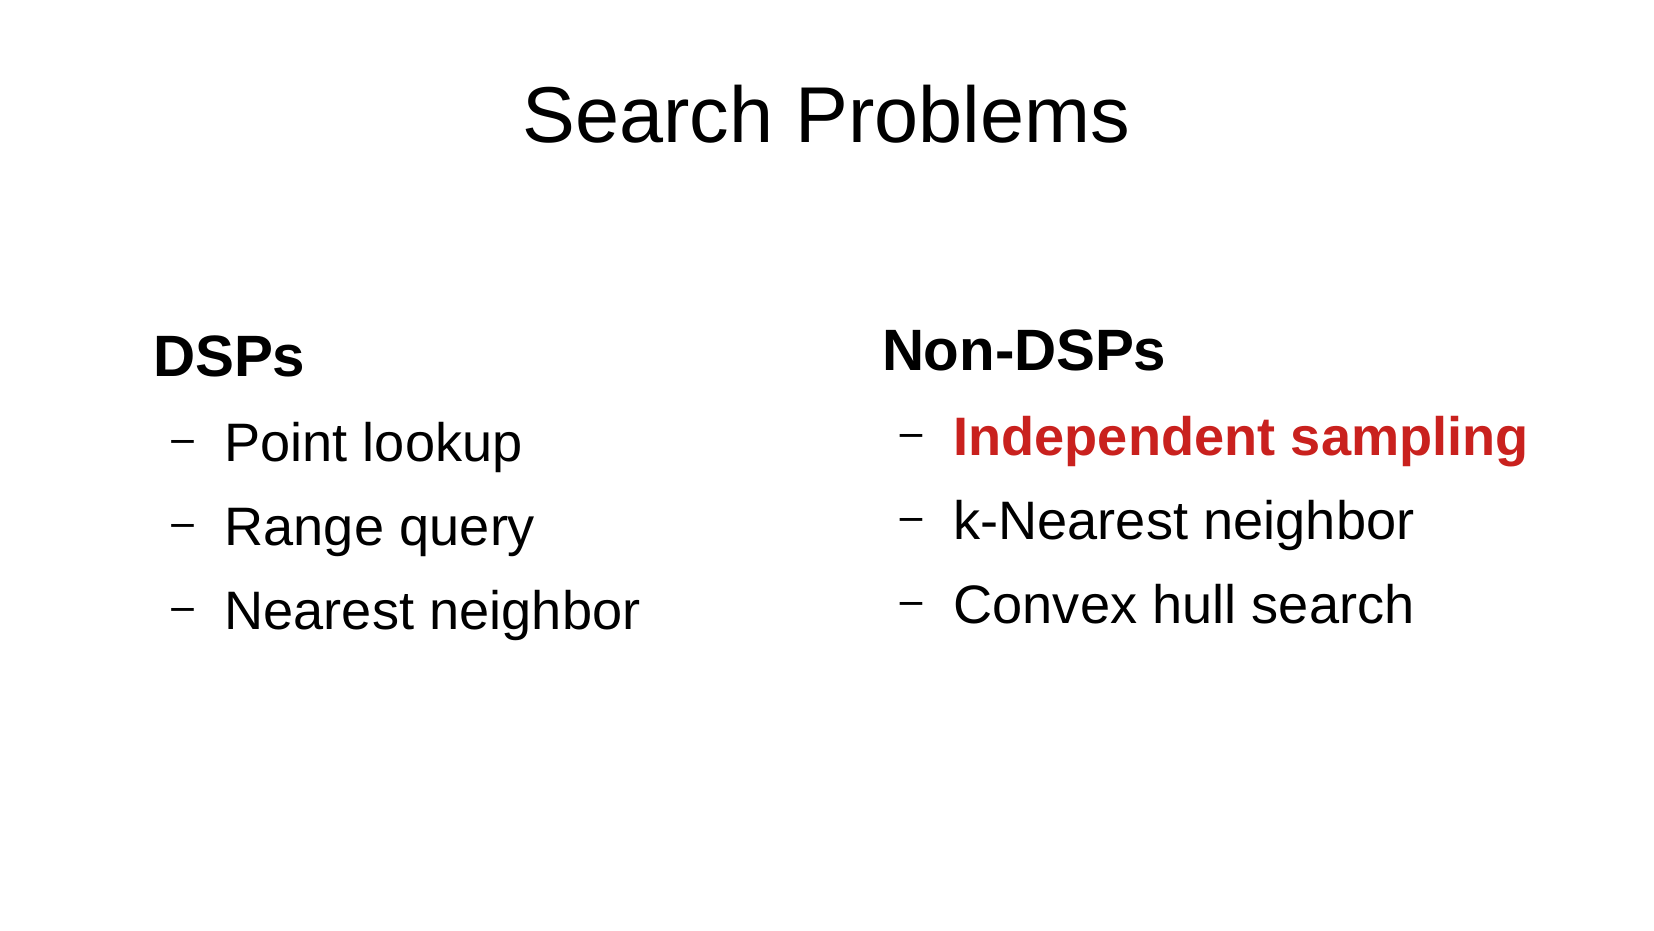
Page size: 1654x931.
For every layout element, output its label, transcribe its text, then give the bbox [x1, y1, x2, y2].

list DSPs Point lookup Range query Nearest neighbor [82, 323, 809, 864]
title Search Problems [82, 37, 1571, 193]
list Non-DSPs Independent sampling k-Nearest neighbor Convex hull search [811, 318, 1651, 858]
